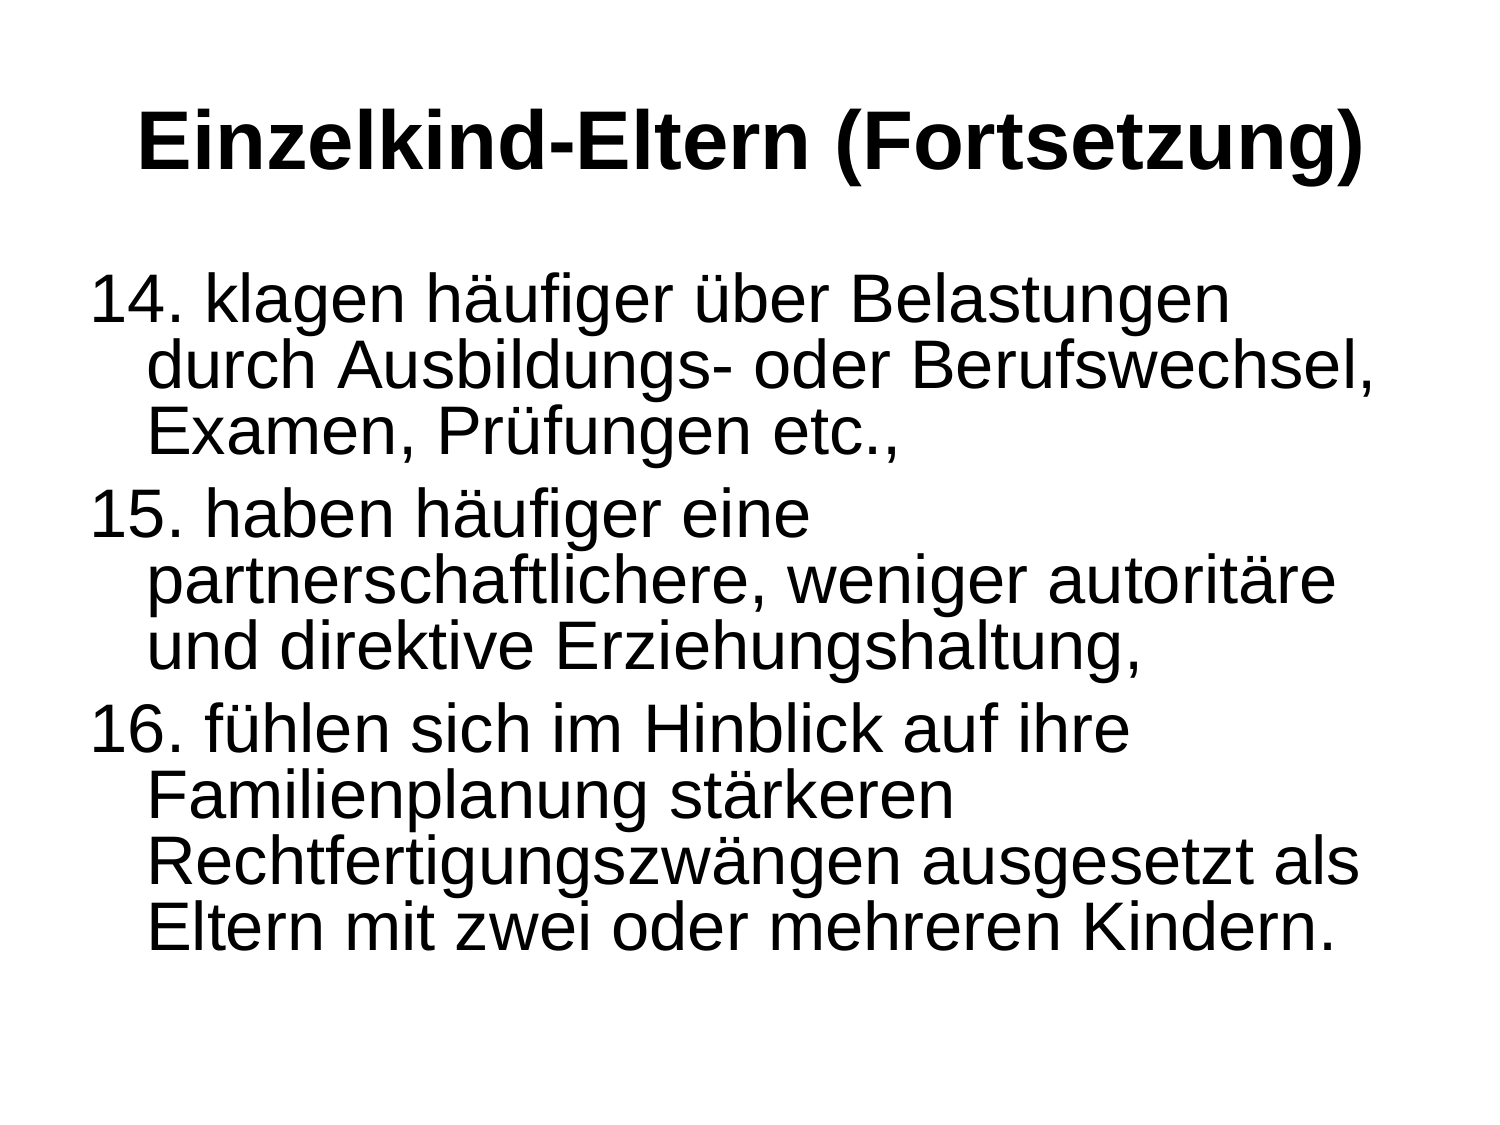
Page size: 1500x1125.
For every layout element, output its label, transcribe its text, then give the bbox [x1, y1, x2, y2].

title Einzelkind-Eltern (Fortsetzung) [76, 42, 1427, 231]
list 14. klagen häufiger über Belastungen durch Ausbildungs- oder Berufswechsel, Examen, Prüfungen etc., 15. haben häufiger eine partnerschaftlichere, weniger autoritäre und direktive Erziehungshaltung, 16. fühlen sich im Hinblick auf ihre Familienplanung stärkeren Rechtfertigungszwängen ausgesetzt als Eltern mit zwei oder mehreren Kindern. [75, 262, 1426, 1005]
